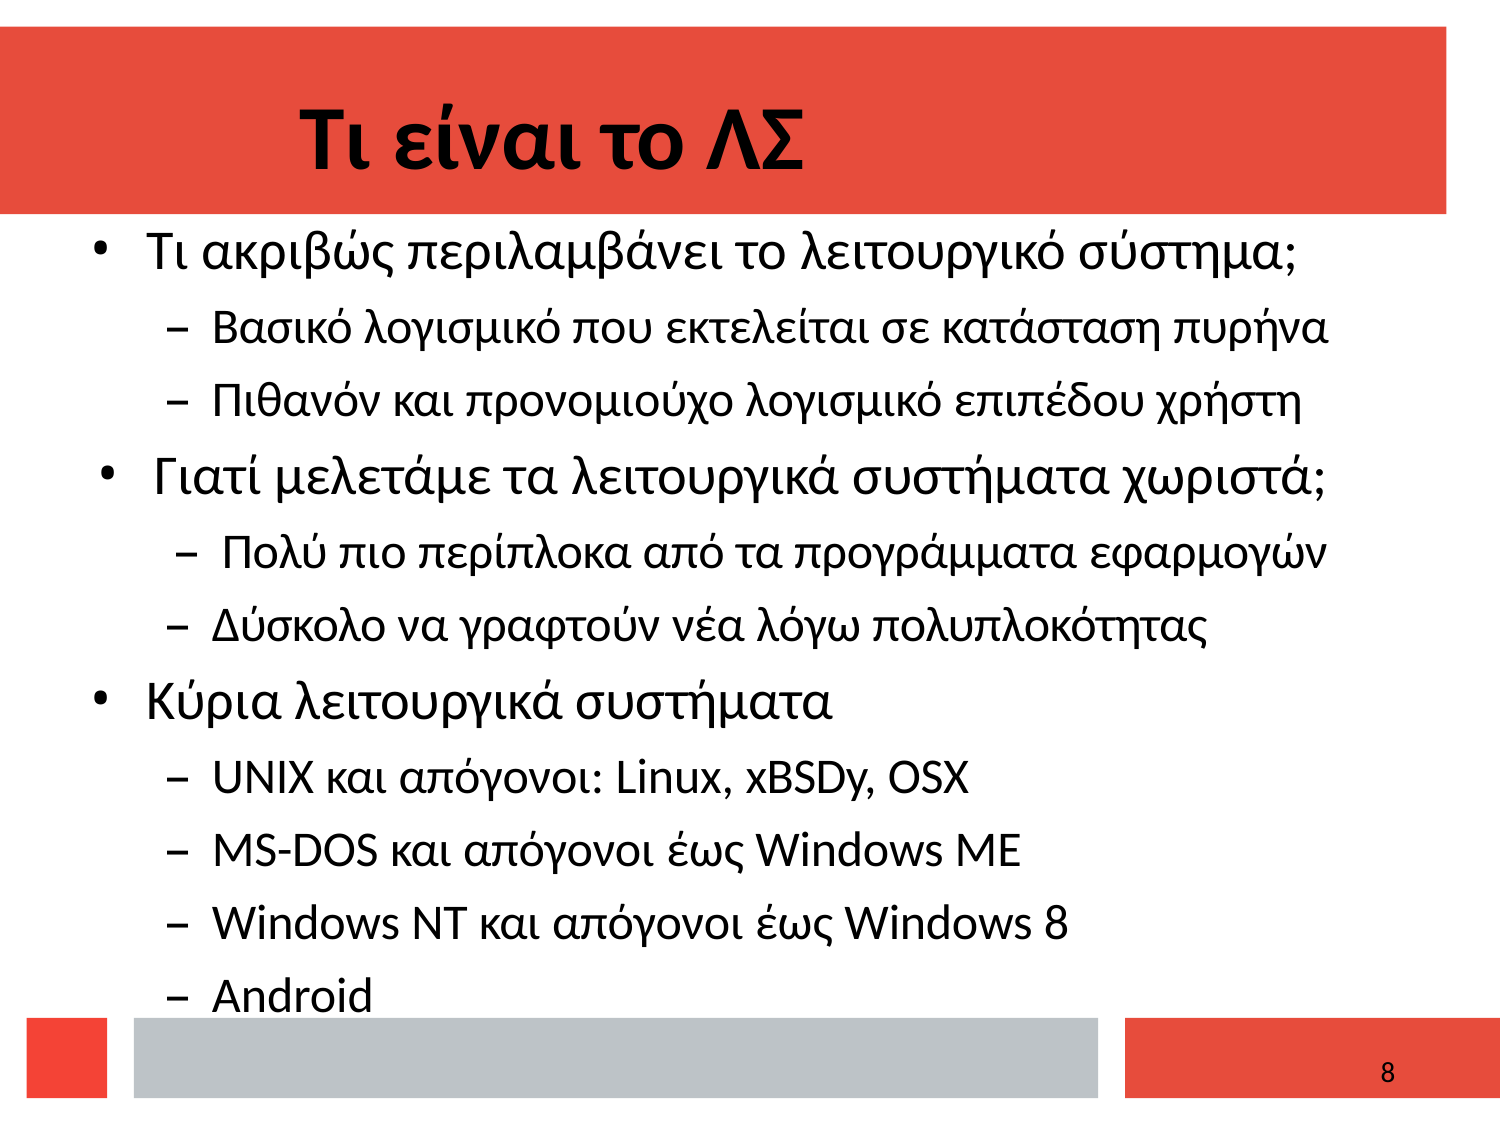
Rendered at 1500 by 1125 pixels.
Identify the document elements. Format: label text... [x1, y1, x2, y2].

slide_number <αριθμός> [1374, 1058, 1417, 1125]
text_box Τι ακριβώς περιλαμβάνει το λειτουργικό σύστημα; Βασικό λογισμικό που εκτελείται σε κατάσταση πυρήνα Πιθανόν και προνομιούχο λογισμικό επιπέδου χρήστη Γιατί μελετάμε τα λειτουργικά συστήματα χωριστά; Πολύ πιο περίπλοκα από τα προγράμματα εφαρμογών Δύσκολο να γραφτούν νέα λόγω πολυπλοκότητας Κύρια λειτουργικά συστήματα UNIX και απόγονοι: Linux, xBSDy, OSX MS-DOS και απόγονοι έως Windows ME Windows NT και απόγονοι έως Windows 8 Android [87, 195, 1343, 1023]
title Τι είναι το ΛΣ [297, 75, 1203, 195]
